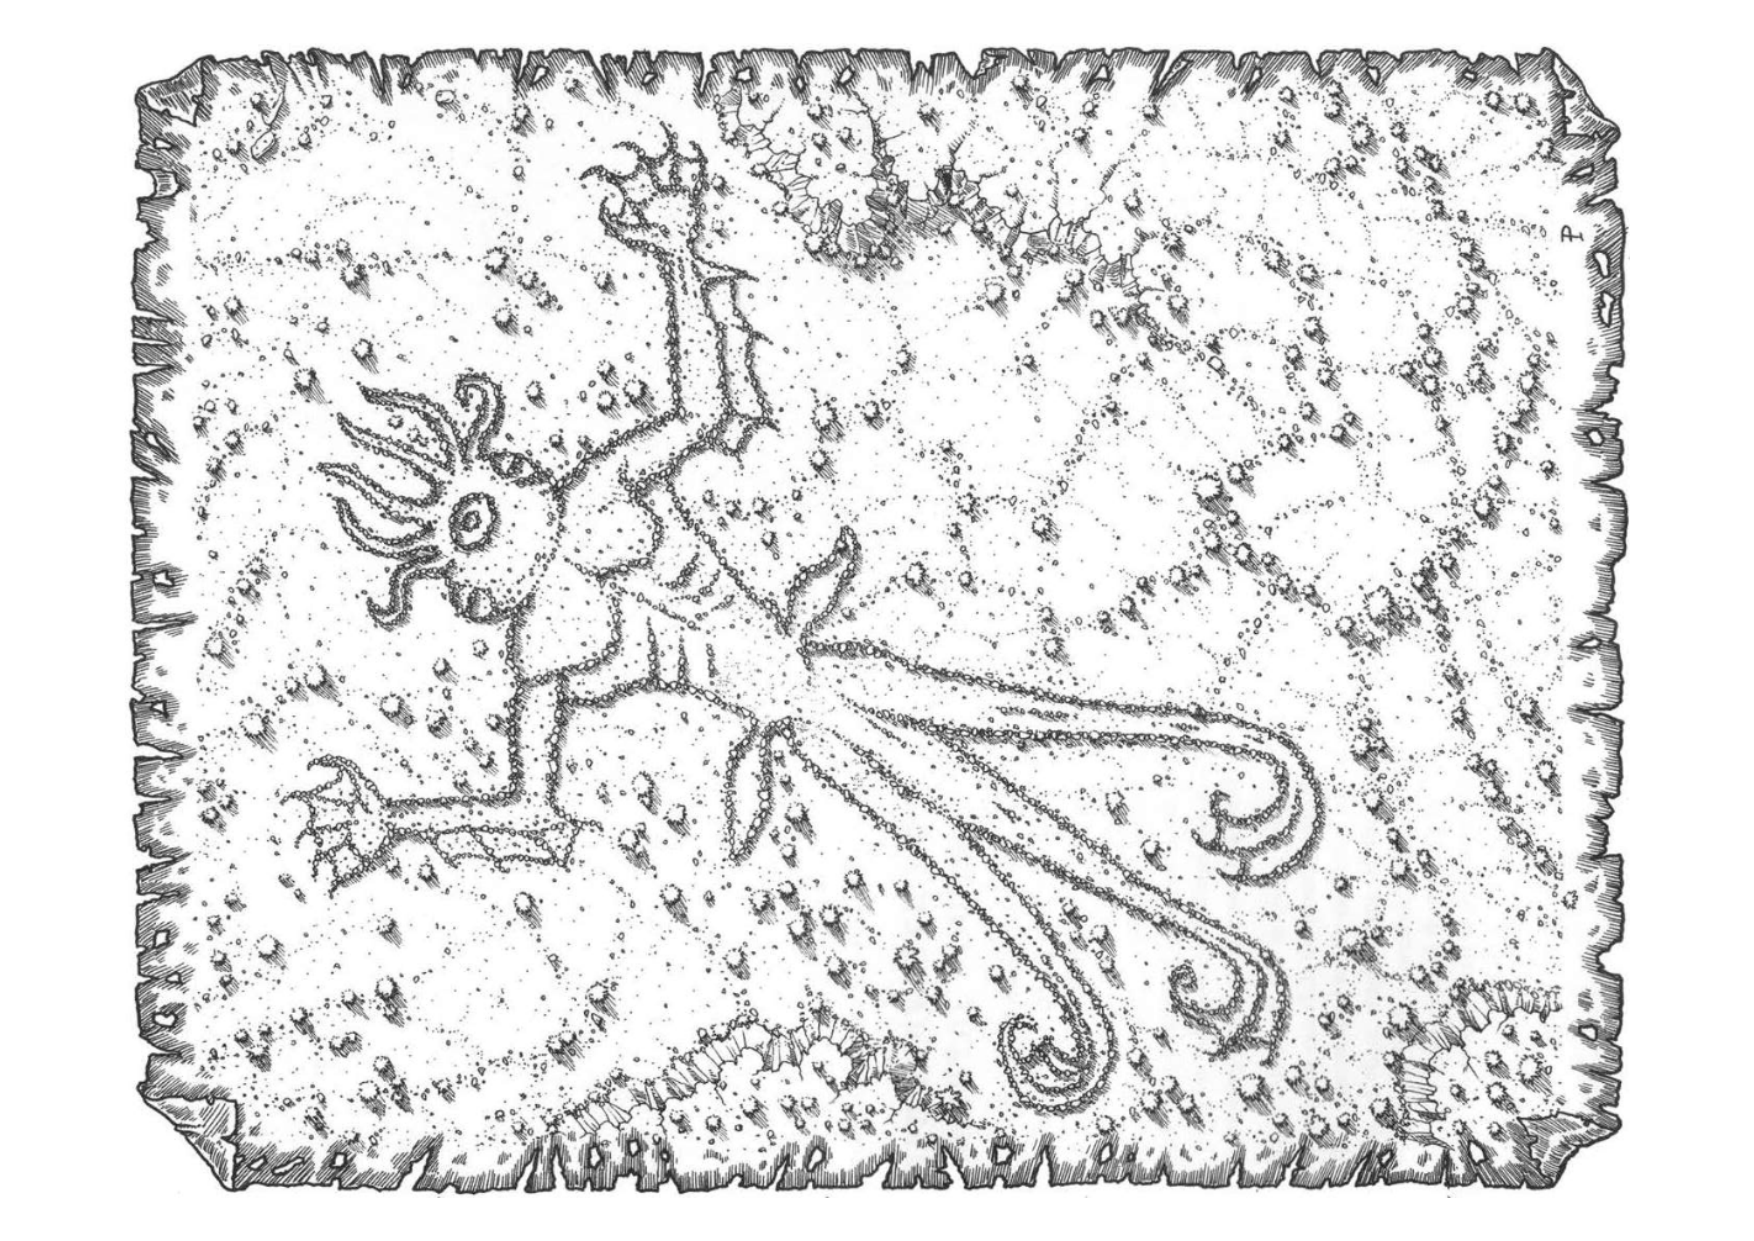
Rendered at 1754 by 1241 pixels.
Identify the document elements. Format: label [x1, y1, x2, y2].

picture [124, 42, 1630, 1198]
